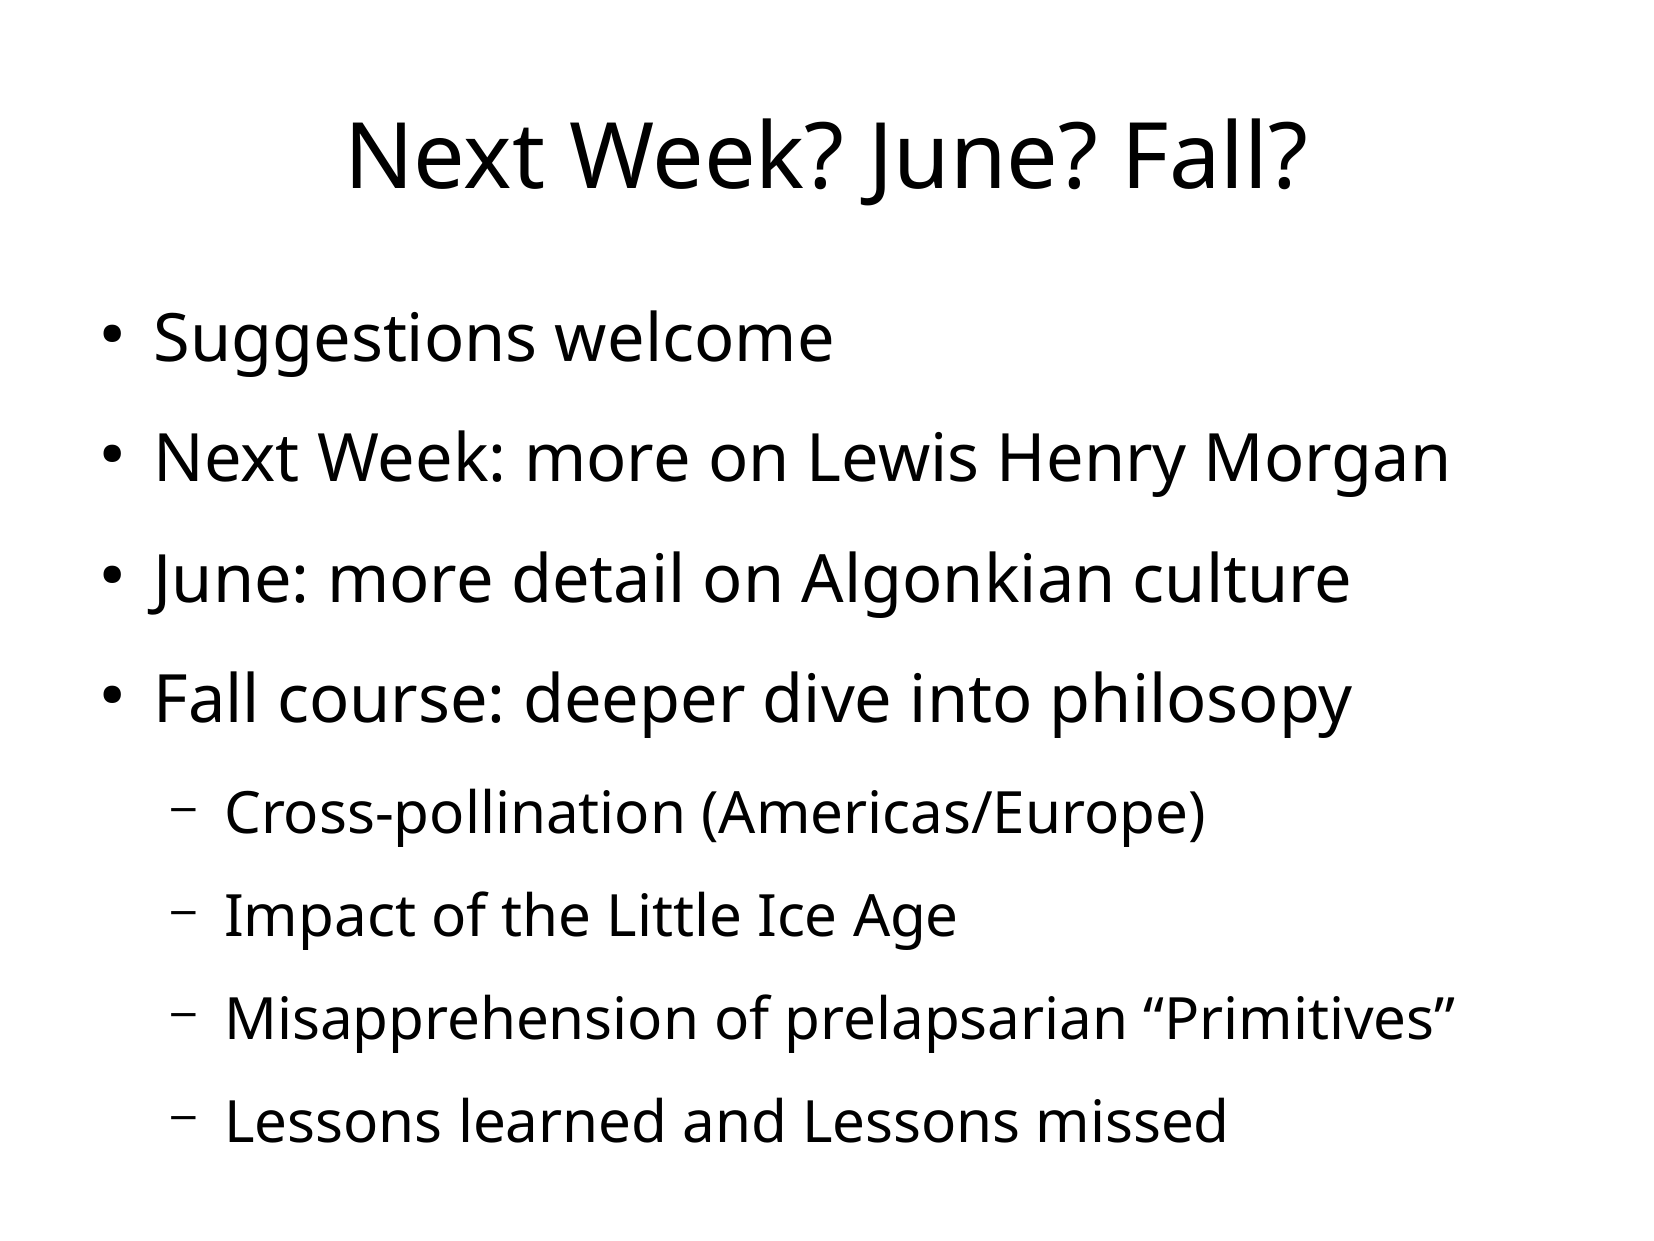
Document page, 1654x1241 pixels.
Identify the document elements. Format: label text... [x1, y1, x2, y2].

list Suggestions welcome Next Week: more on Lewis Henry Morgan June: more detail on Algonkian culture Fall course: deeper dive into philosopy Cross-pollination (Americas/Europe) Impact of the Little Ice Age Misapprehension of prelapsarian “Primitives” Lessons learned and Lessons missed [82, 290, 1571, 1109]
title Next Week? June? Fall? [82, 49, 1571, 257]
